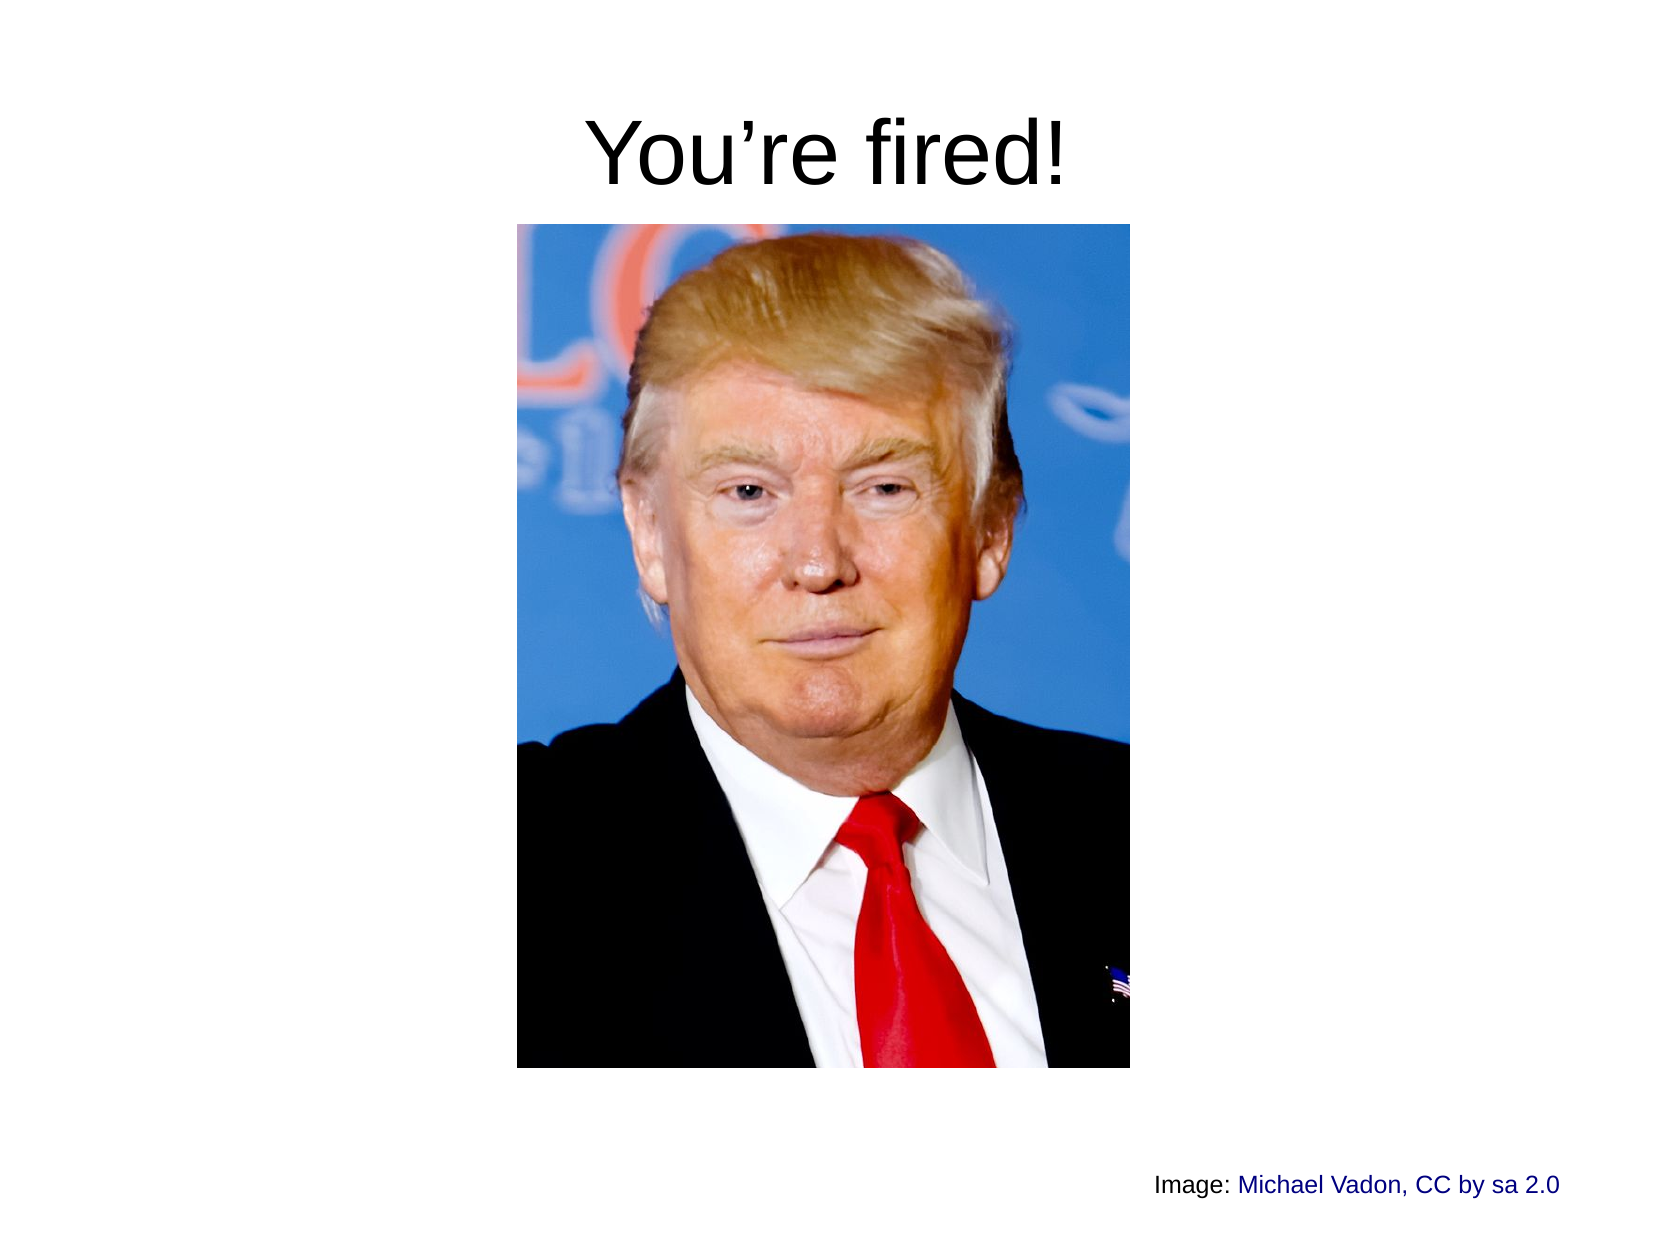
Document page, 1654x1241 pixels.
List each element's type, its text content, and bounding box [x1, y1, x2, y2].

picture [517, 224, 1130, 1068]
text_box Image: Michael Vadon, CC by sa 2.0 [1139, 1163, 1581, 1207]
title You’re fired! [82, 49, 1571, 257]
